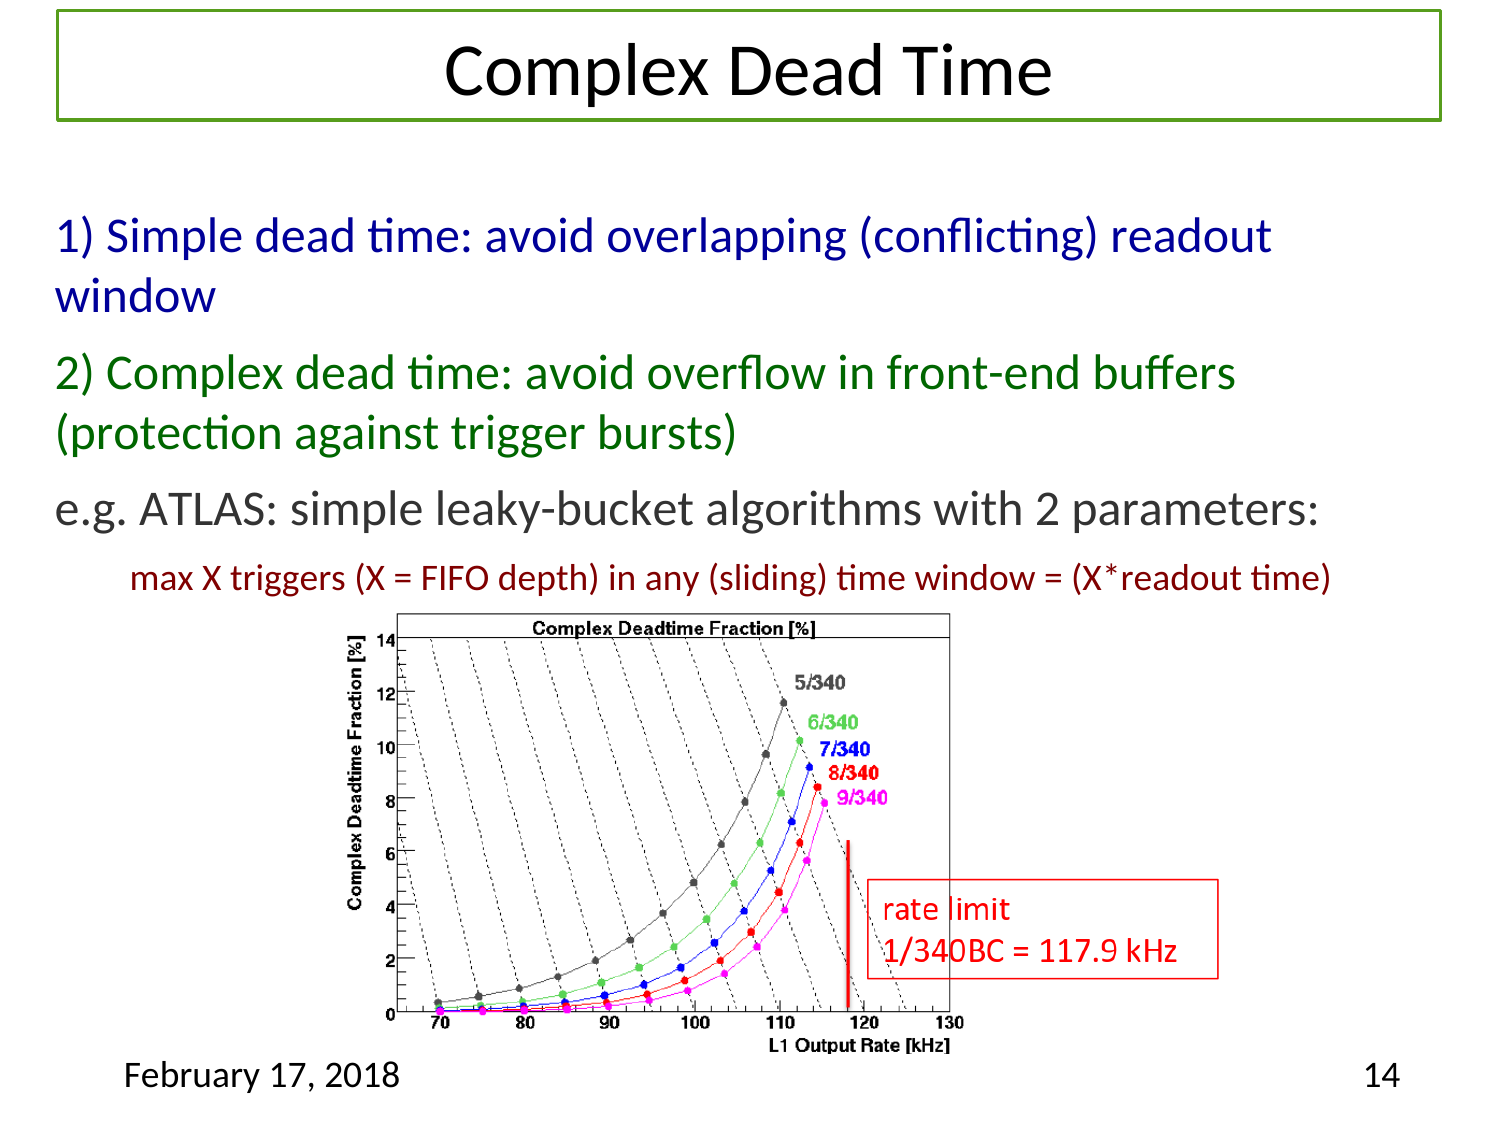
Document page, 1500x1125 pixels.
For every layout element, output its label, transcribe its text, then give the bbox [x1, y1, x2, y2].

title Complex Dead Time [57, 10, 1441, 121]
text_box 1) Simple dead time: avoid overlapping (conflicting) readout window 2) Complex dead time: avoid overflow in front-end buffers (protection against trigger bursts) e.g. ATLAS: simple leaky-bucket algorithms with 2 parameters: max X triggers (X = FIFO depth) in any (sliding) time window = (X*readout time) [54, 172, 1443, 628]
picture [331, 603, 1228, 1054]
